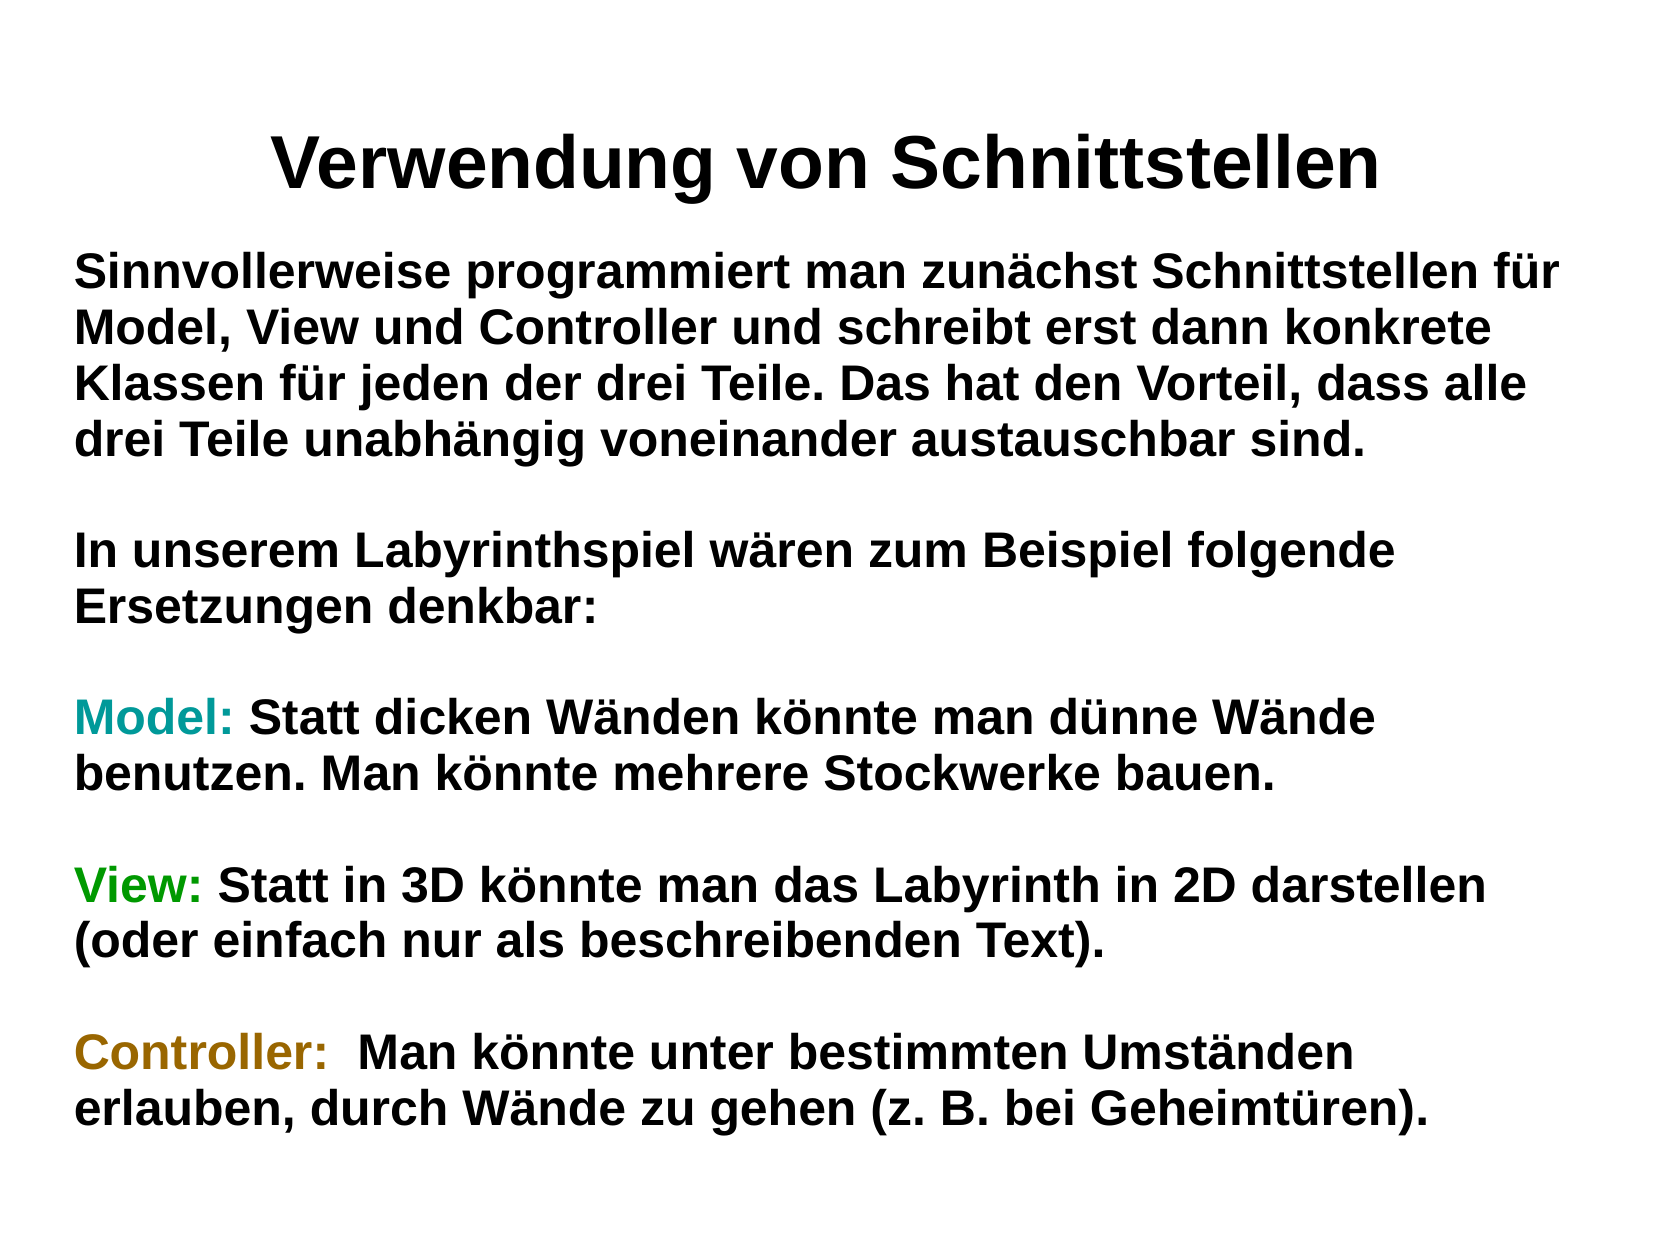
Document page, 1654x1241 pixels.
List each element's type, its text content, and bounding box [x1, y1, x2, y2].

title Verwendung von Schnittstellen [88, 118, 1565, 207]
text_box Sinnvollerweise programmiert man zunächst Schnittstellen für Model, View und Controller und schreibt erst dann konkrete Klassen für jeden der drei Teile. Das hat den Vorteil, dass alle drei Teile unabhängig voneinander austauschbar sind. In unserem Labyrinthspiel wären zum Beispiel folgende Ersetzungen denkbar: Model: Statt dicken Wänden könnte man dünne Wände benutzen. Man könnte mehrere Stockwerke bauen. View: Statt in 3D könnte man das Labyrinth in 2D darstellen (oder einfach nur als beschreibenden Text). Controller: Man könnte unter bestimmten Umständen erlauben, durch Wände zu gehen (z. B. bei Geheimtüren). [59, 236, 1595, 1144]
